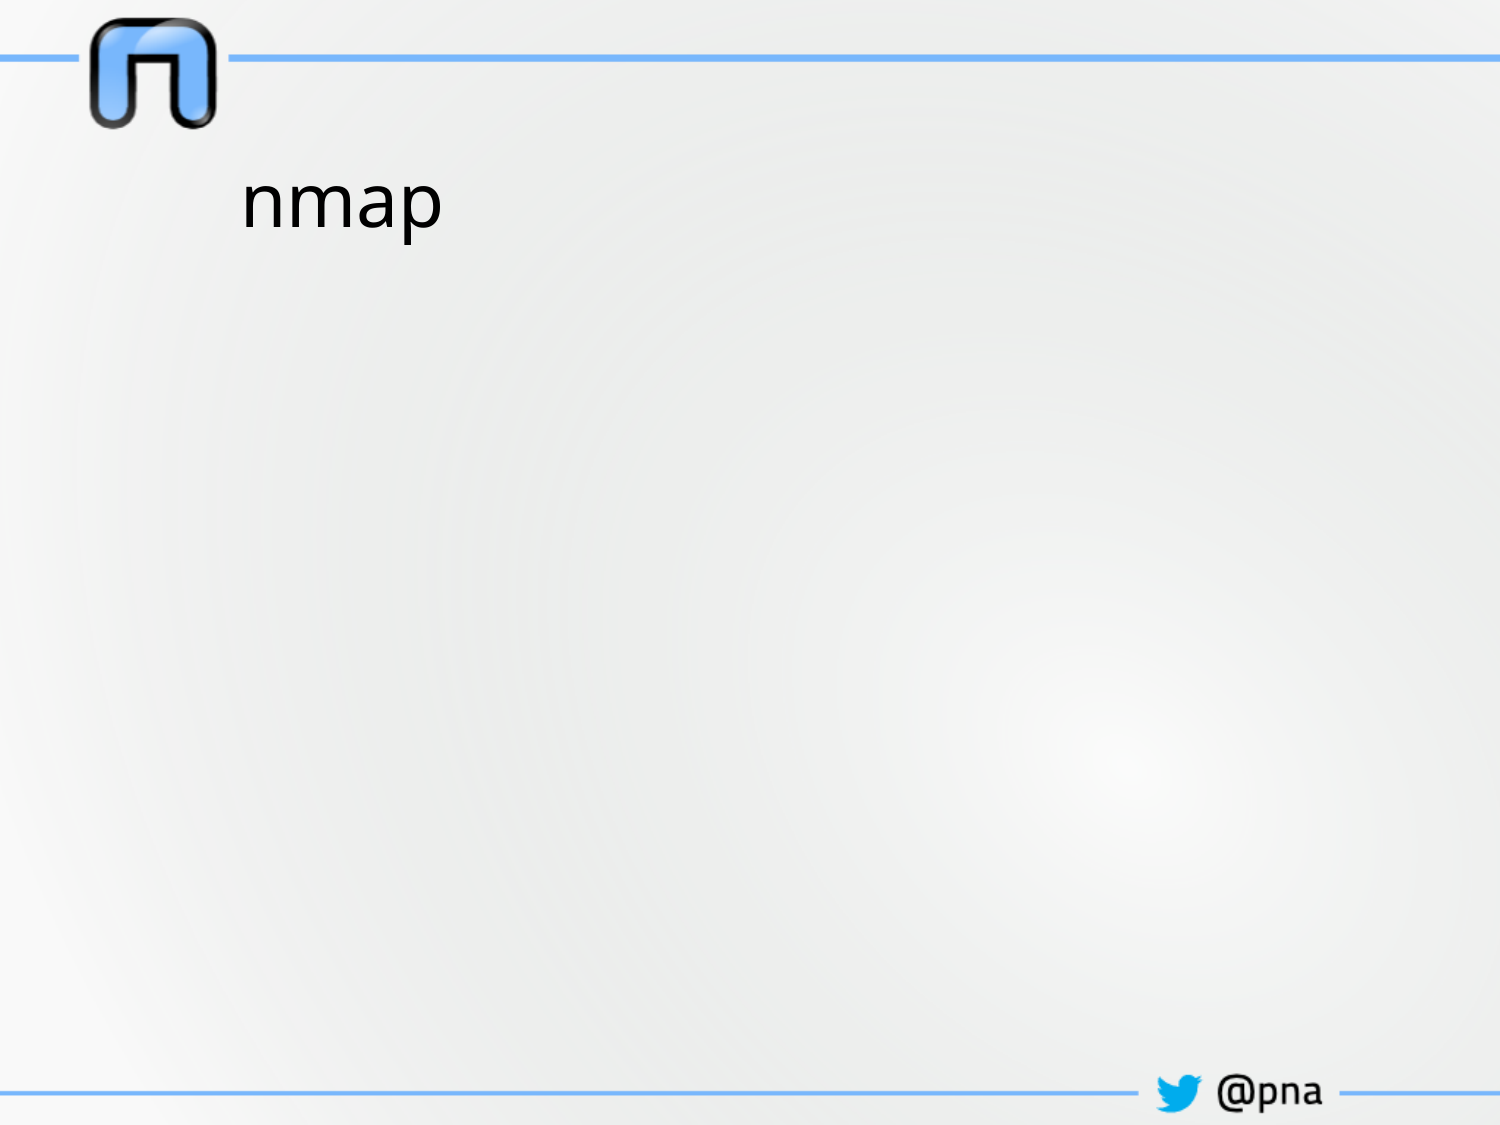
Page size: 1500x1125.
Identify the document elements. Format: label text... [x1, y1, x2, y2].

title nmap [225, 70, 1469, 258]
picture [0, 0, 1500, 1125]
